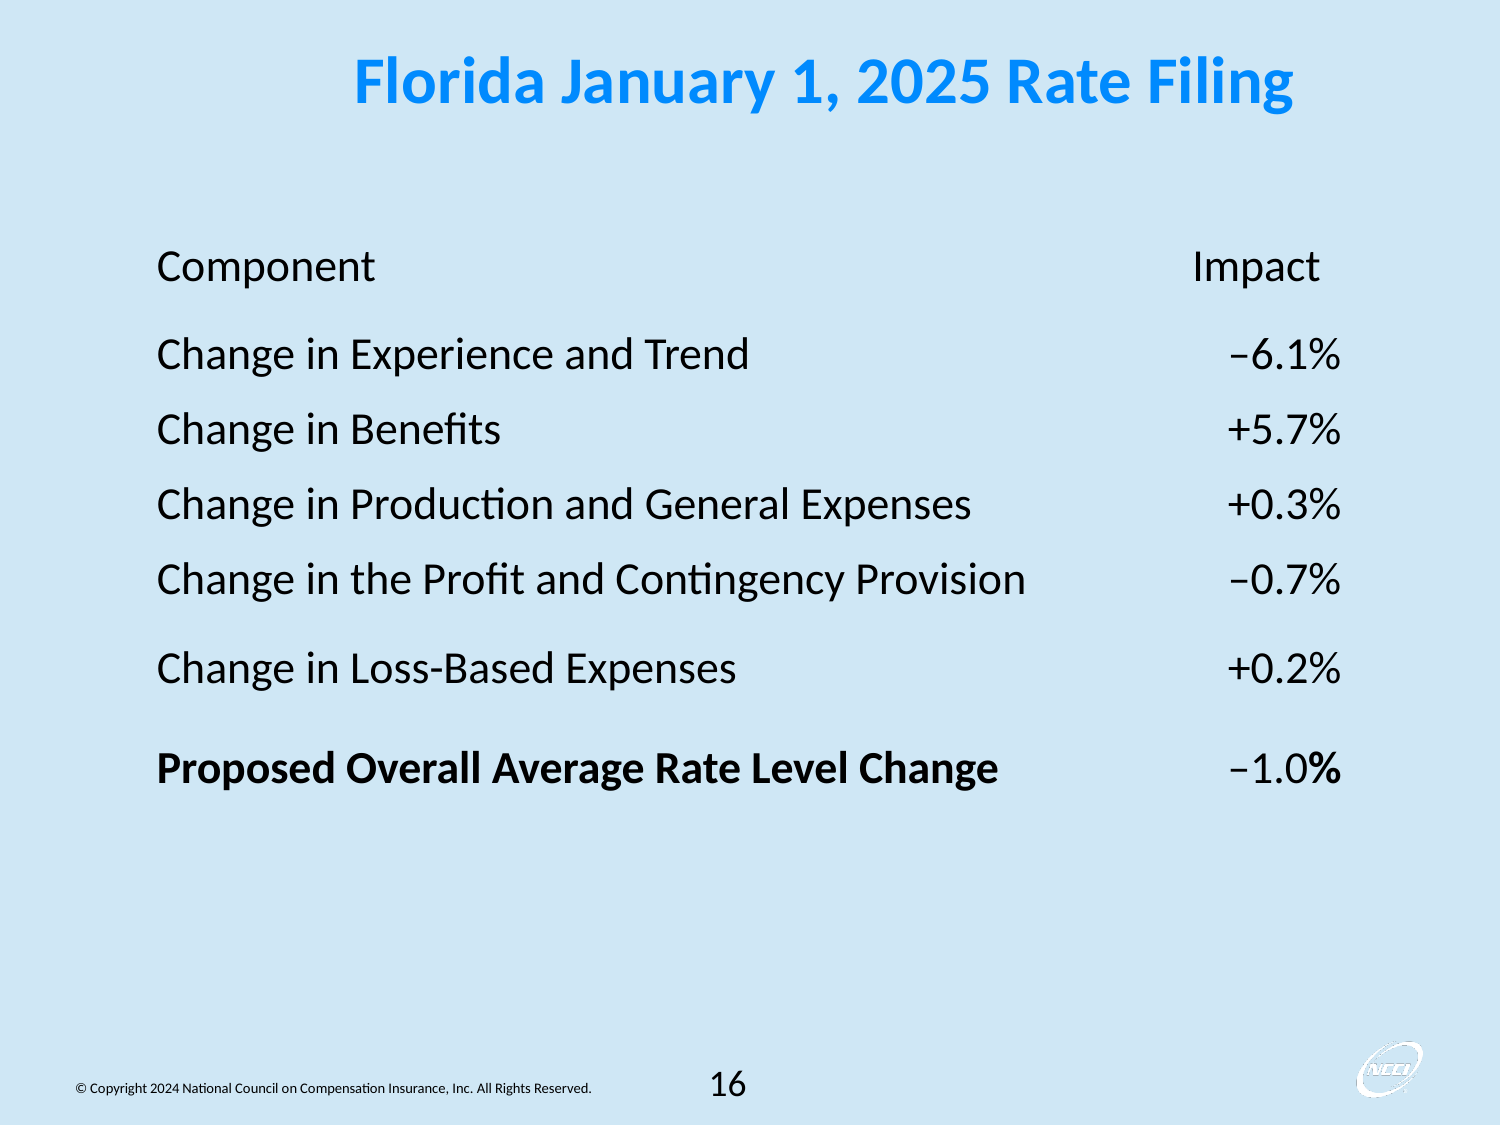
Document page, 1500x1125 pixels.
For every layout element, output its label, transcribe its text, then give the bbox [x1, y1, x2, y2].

table_cell +5.7% [1113, 401, 1361, 476]
picture [1352, 1037, 1426, 1100]
table_cell Change in Loss-Based Expenses [137, 640, 1113, 728]
table_cell Proposed Overall Average Rate Level Change [137, 728, 1113, 816]
table_cell Change in Benefits [137, 401, 1113, 476]
slide_number <number> [693, 1052, 807, 1112]
table_header Impact [1113, 238, 1361, 326]
title Florida January 1, 2025 Rate Filing [75, 29, 1500, 120]
table_cell +0.3% [1113, 476, 1361, 551]
table_cell Change in Experience and Trend [137, 326, 1113, 401]
table_cell –1.0% [1113, 728, 1361, 816]
table_cell Change in Production and General Expenses [137, 476, 1113, 551]
table_cell +0.2% [1113, 640, 1361, 728]
table_cell –6.1% [1113, 326, 1361, 401]
table_header Component [137, 238, 1113, 326]
table_cell Change in the Profit and Contingency Provision [137, 551, 1113, 640]
table_cell –0.7% [1113, 551, 1361, 640]
